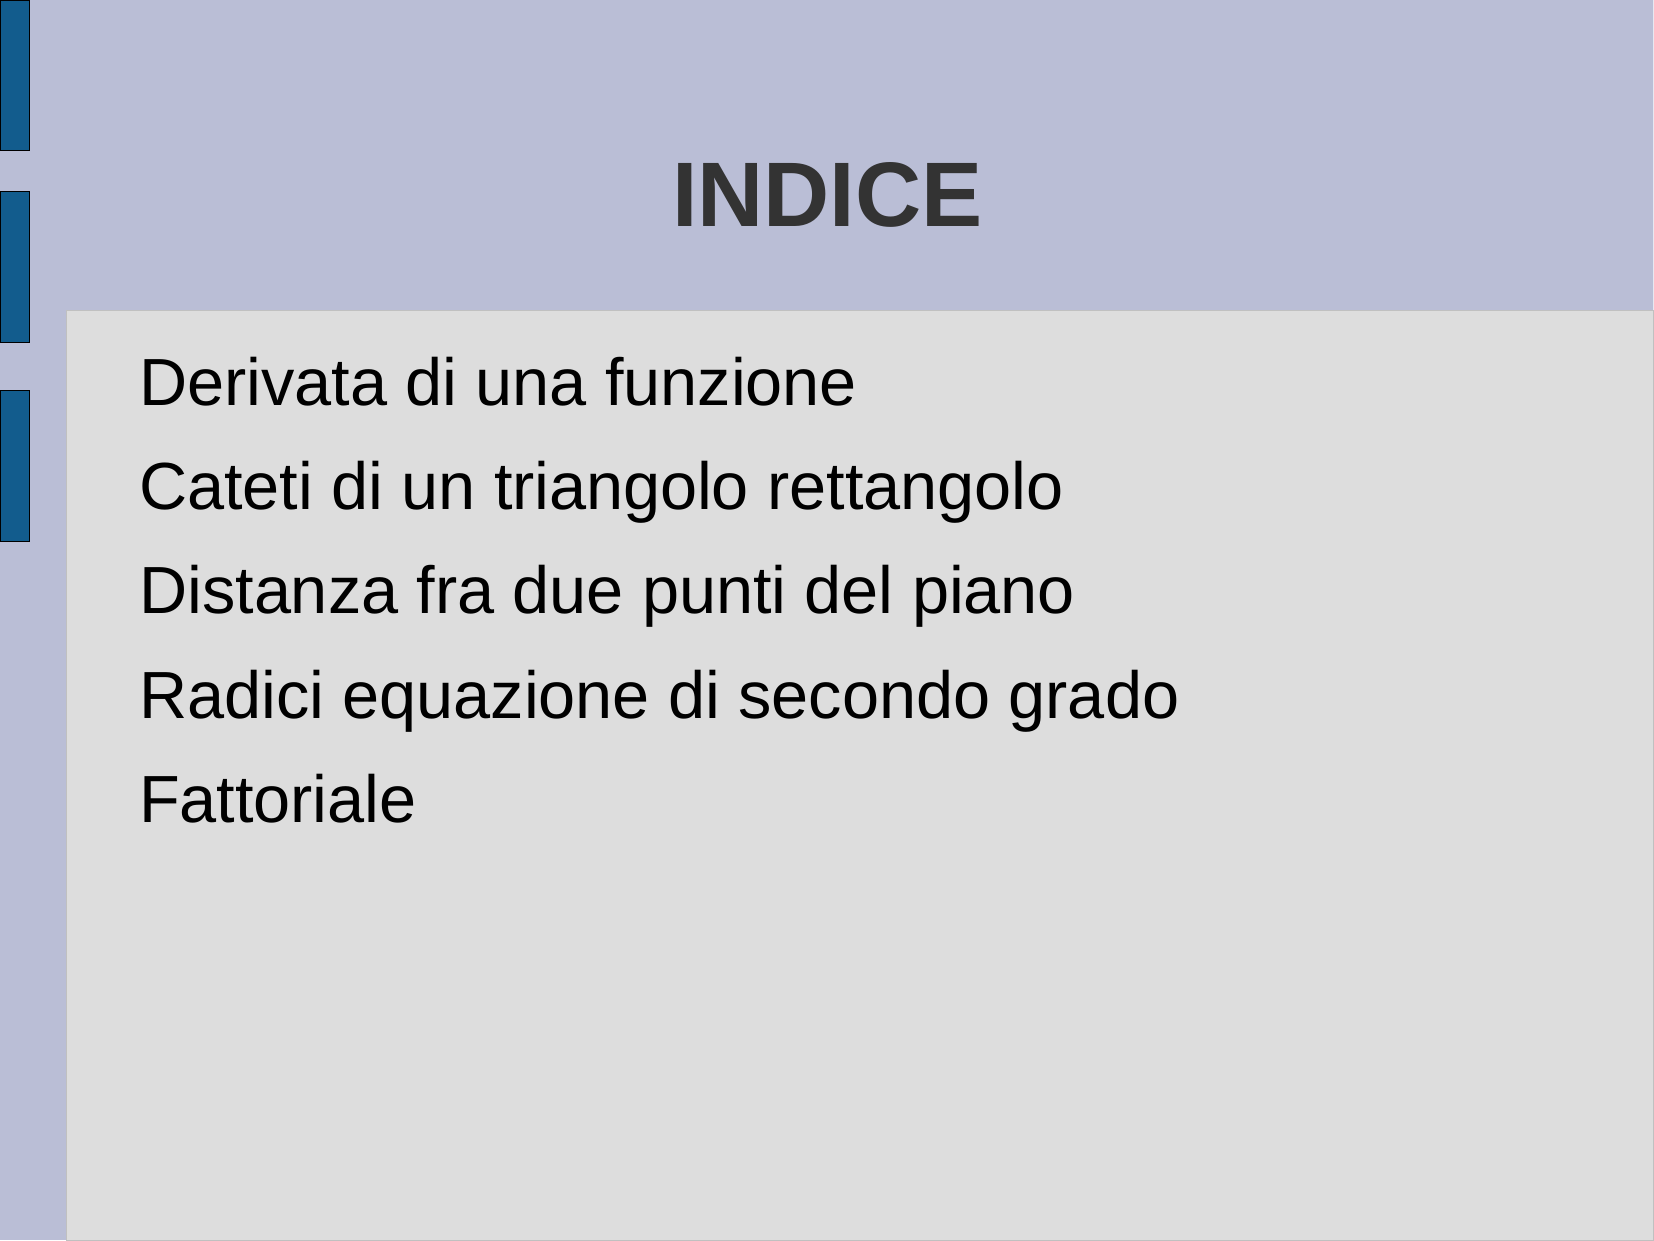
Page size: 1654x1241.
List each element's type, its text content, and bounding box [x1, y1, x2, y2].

title INDICE [121, 91, 1534, 299]
list Derivata di una funzione Cateti di un triangolo rettangolo Distanza fra due punti del piano Radici equazione di secondo grado Fattoriale [121, 344, 1534, 1112]
